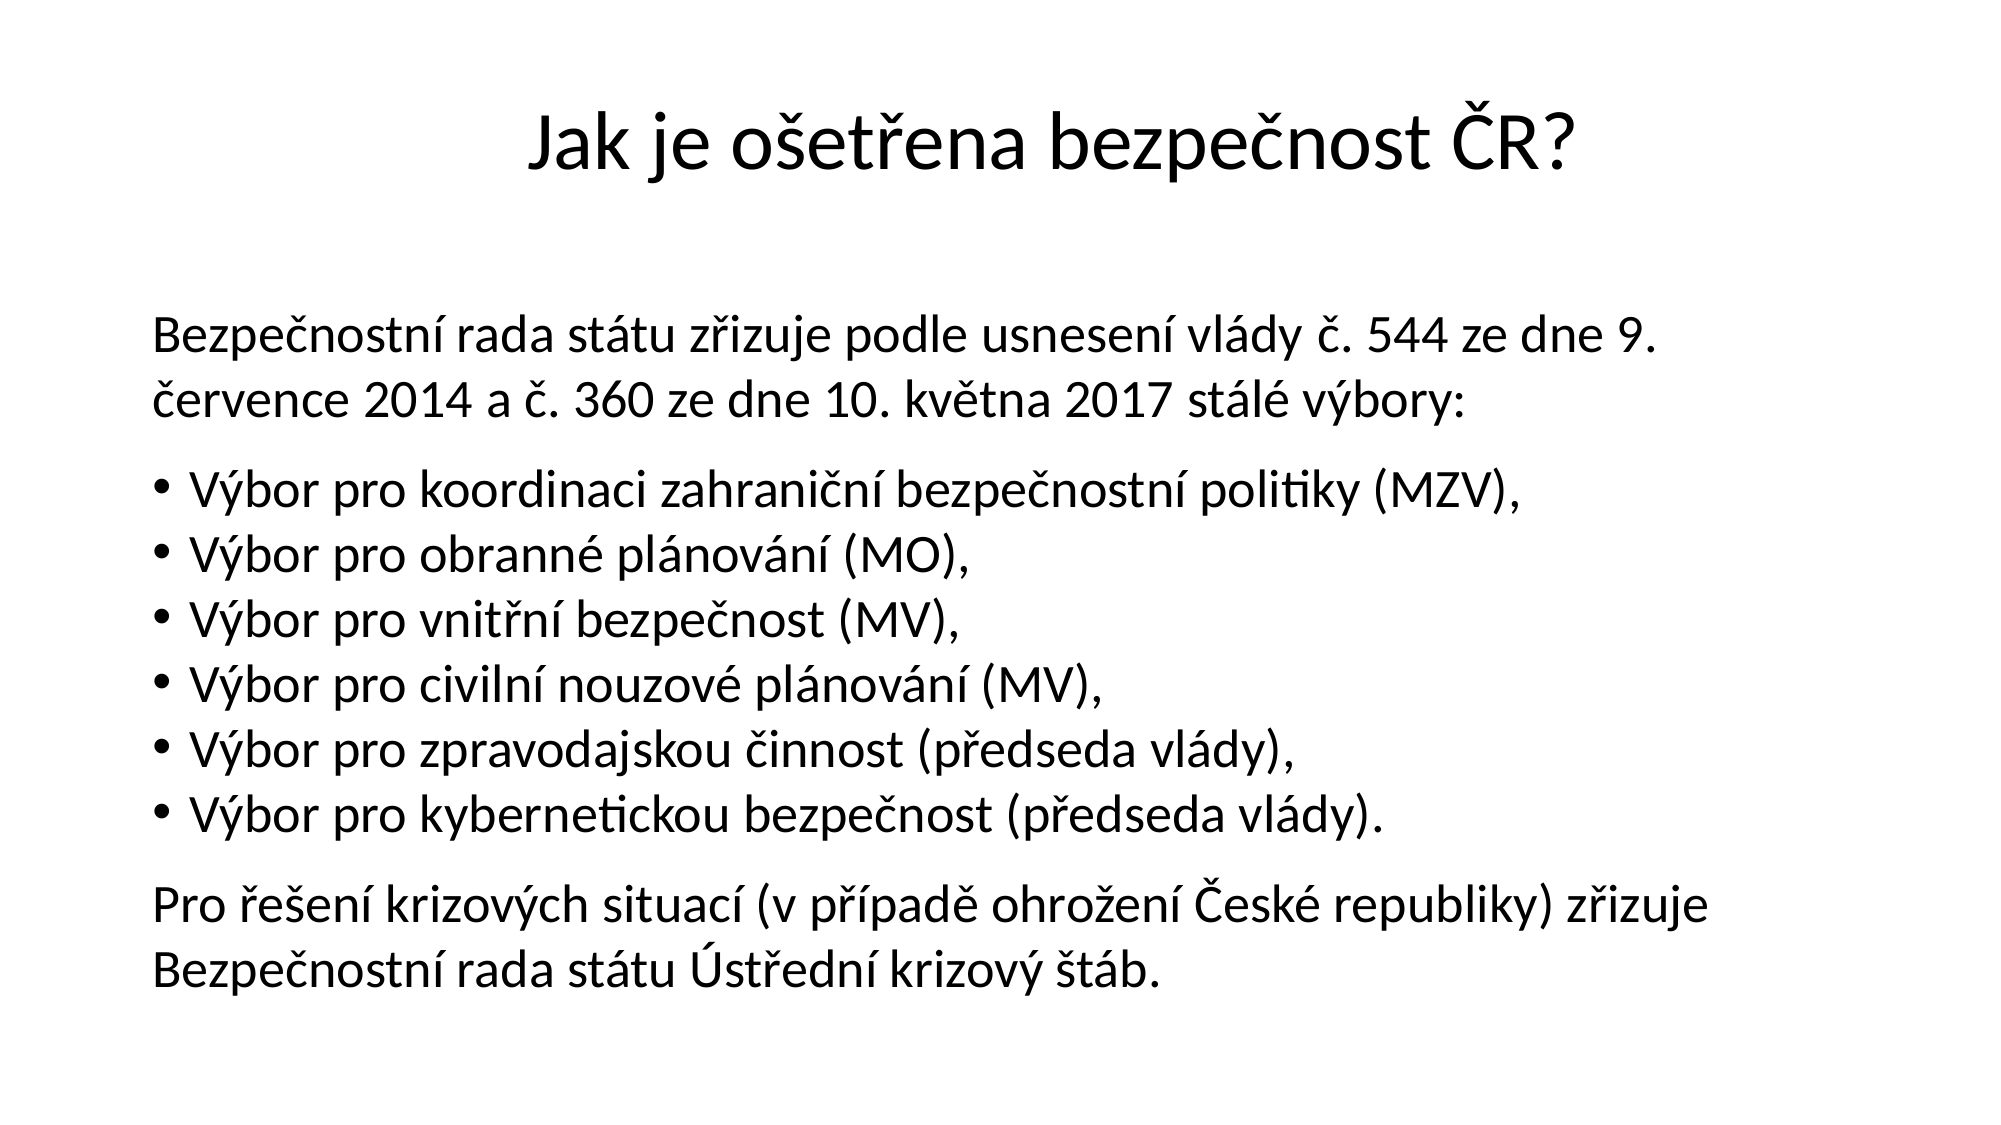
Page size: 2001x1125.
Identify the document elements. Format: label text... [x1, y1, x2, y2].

list Bezpečnostní rada státu zřizuje podle usnesení vlády č. 544 ze dne 9. července 2014 a č. 360 ze dne 10. května 2017 stálé výbory: Výbor pro koordinaci zahraniční bezpečnostní politiky (MZV), Výbor pro obranné plánování (MO), Výbor pro vnitřní bezpečnost (MV), Výbor pro civilní nouzové plánování (MV), Výbor pro zpravodajskou činnost (předseda vlády), Výbor pro kybernetickou bezpečnost (předseda vlády). Pro řešení krizových situací (v případě ohrožení České republiky) zřizuje Bezpečnostní rada státu Ústřední krizový štáb. [137, 291, 1863, 1066]
title Jak je ošetřena bezpečnost ČR? [137, 59, 1863, 225]
